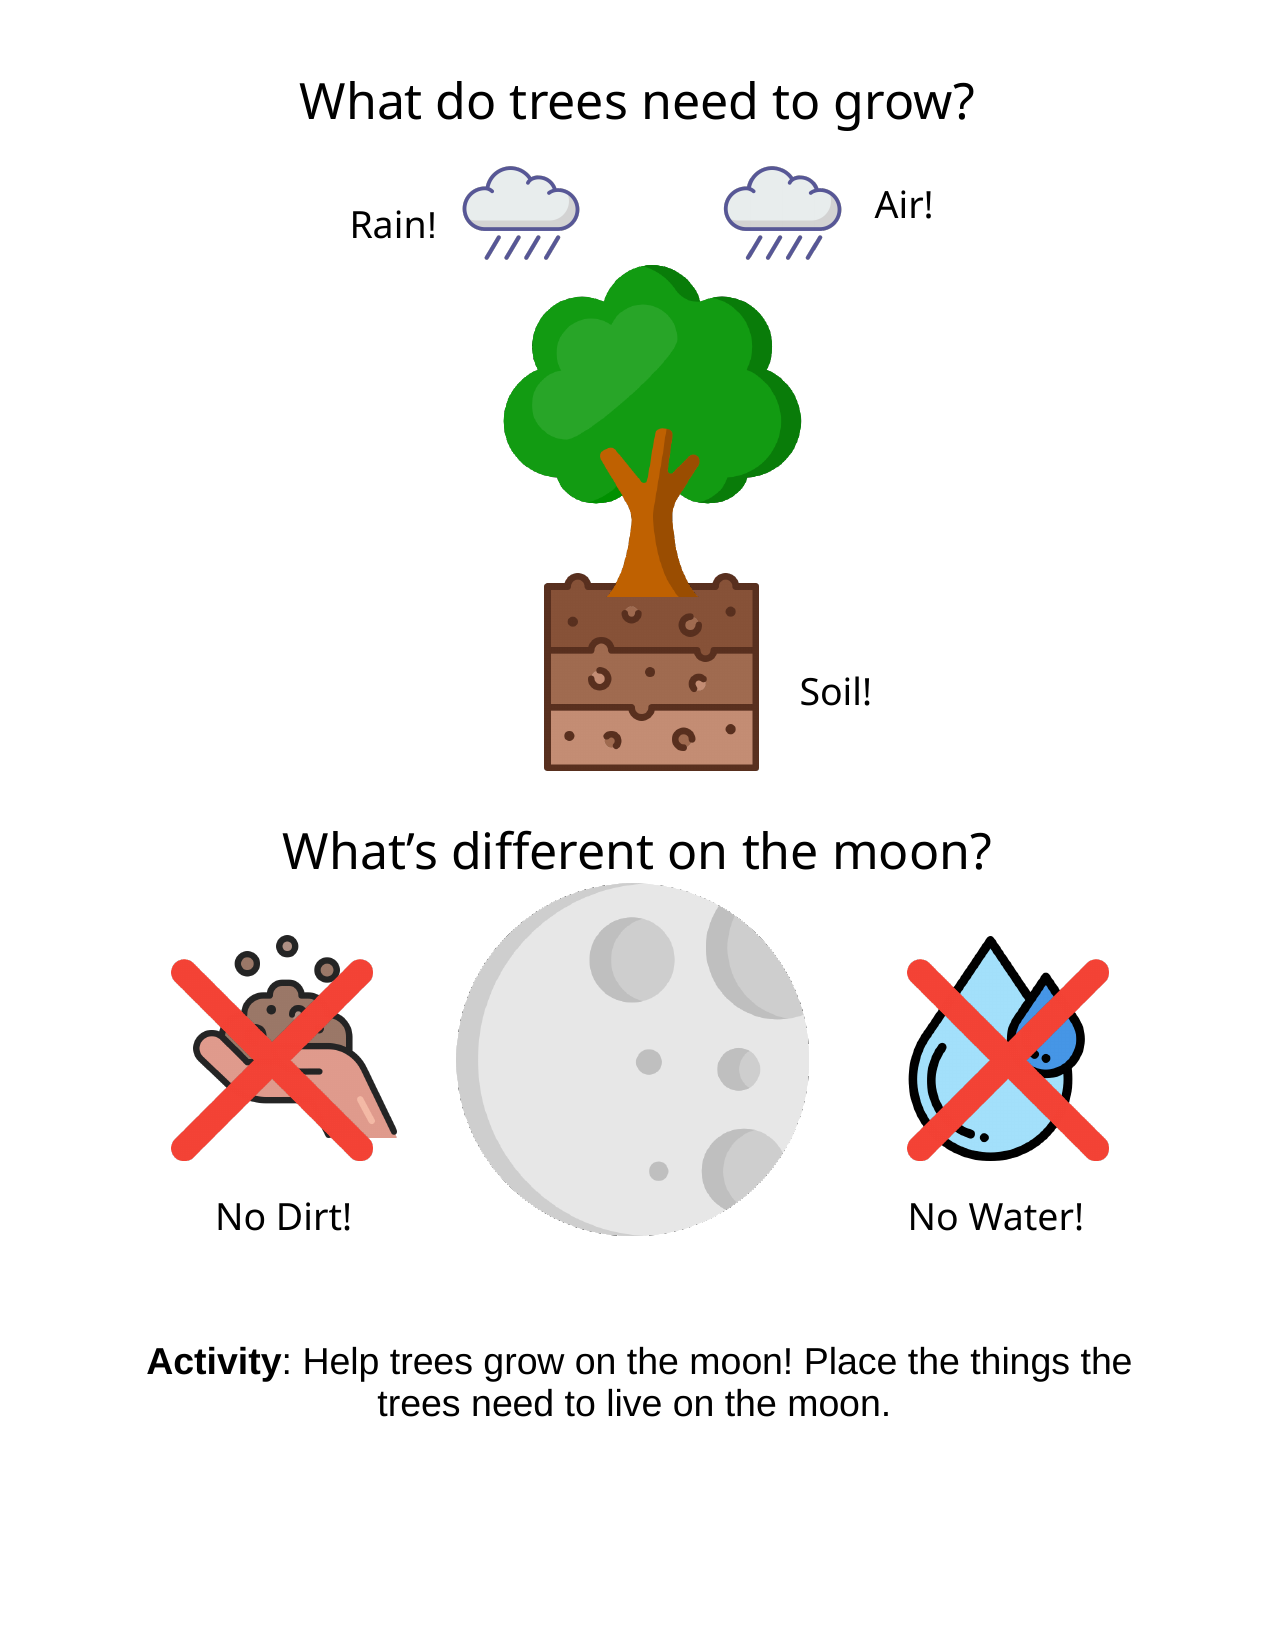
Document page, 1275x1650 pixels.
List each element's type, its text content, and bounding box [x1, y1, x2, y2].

text_box No Water! [883, 1183, 1109, 1297]
text_box Soil! [784, 658, 997, 734]
text_box What do trees need to grow? [58, 58, 1217, 189]
text_box No Dirt! [171, 1183, 397, 1297]
text_box What’s different on the moon? [58, 808, 1217, 884]
picture [171, 935, 397, 1161]
picture [884, 936, 1109, 1161]
text_box Rain! [334, 190, 547, 266]
picture [456, 883, 809, 1236]
picture [457, 149, 847, 772]
text_box Activity: Help trees grow on the moon! Place the things the trees need to live on the moon. [96, 1333, 1184, 1559]
text_box Air! [859, 171, 1072, 247]
